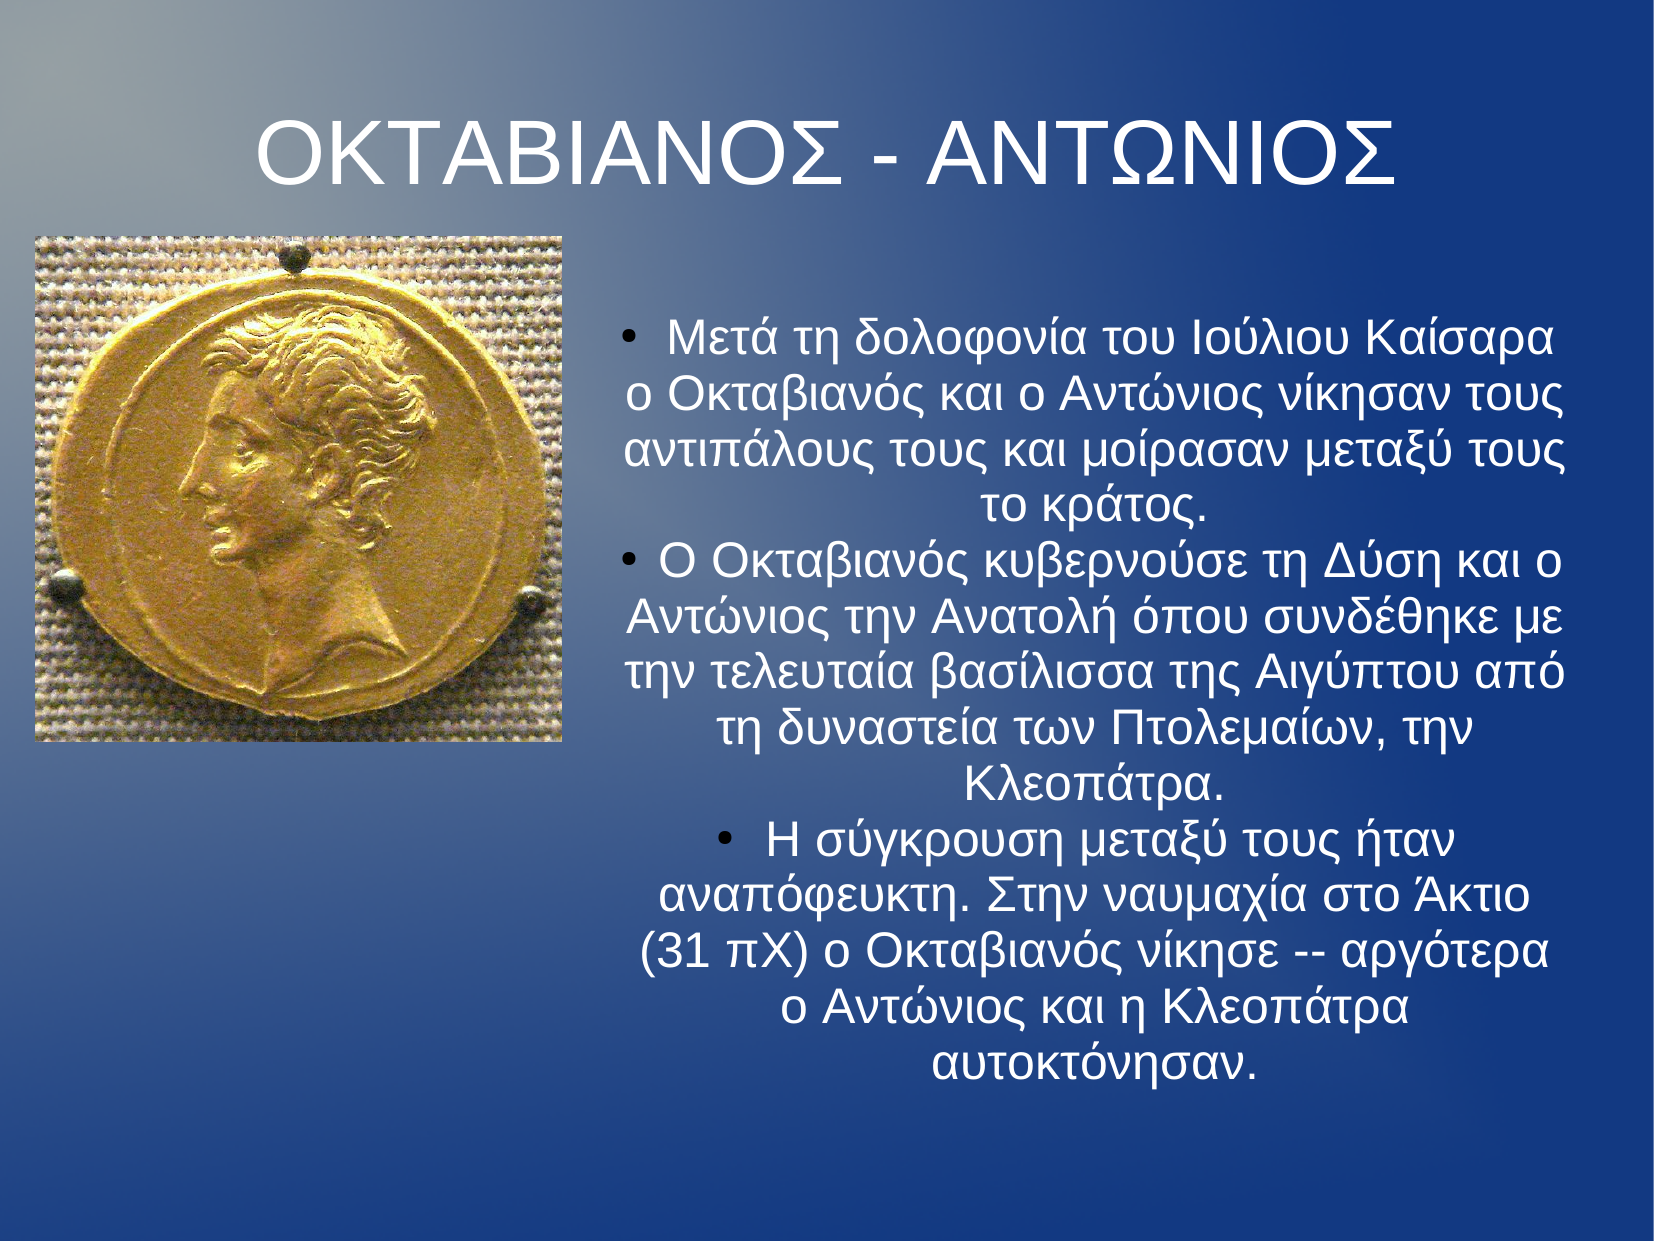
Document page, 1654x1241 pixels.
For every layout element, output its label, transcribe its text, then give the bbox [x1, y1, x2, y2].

title ΟΚΤΑΒΙΑΝΟΣ - ΑΝΤΩΝΙΟΣ [82, 49, 1571, 257]
subtitle Μετά τη δολοφονία του Ιούλιου Καίσαρα ο Οκταβιανός και ο Αντώνιος νίκησαν τους αντιπάλους τους και μοίρασαν μεταξύ τους το κράτος. Ο Οκταβιανός κυβερνούσε τη Δύση και ο Αντώνιος την Ανατολή όπου συνδέθηκε με την τελευταία βασίλισσα της Αιγύπτου από τη δυναστεία των Πτολεμαίων, την Κλεοπάτρα. Η σύγκρουση μεταξύ τους ήταν αναπόφευκτη. Στην ναυμαχία στο Άκτιο (31 πΧ) ο Οκταβιανός νίκησε -- αργότερα ο Αντώνιος και η Κλεοπάτρα αυτοκτόνησαν. [620, 290, 1571, 1109]
picture [0, 0, 1654, 1241]
